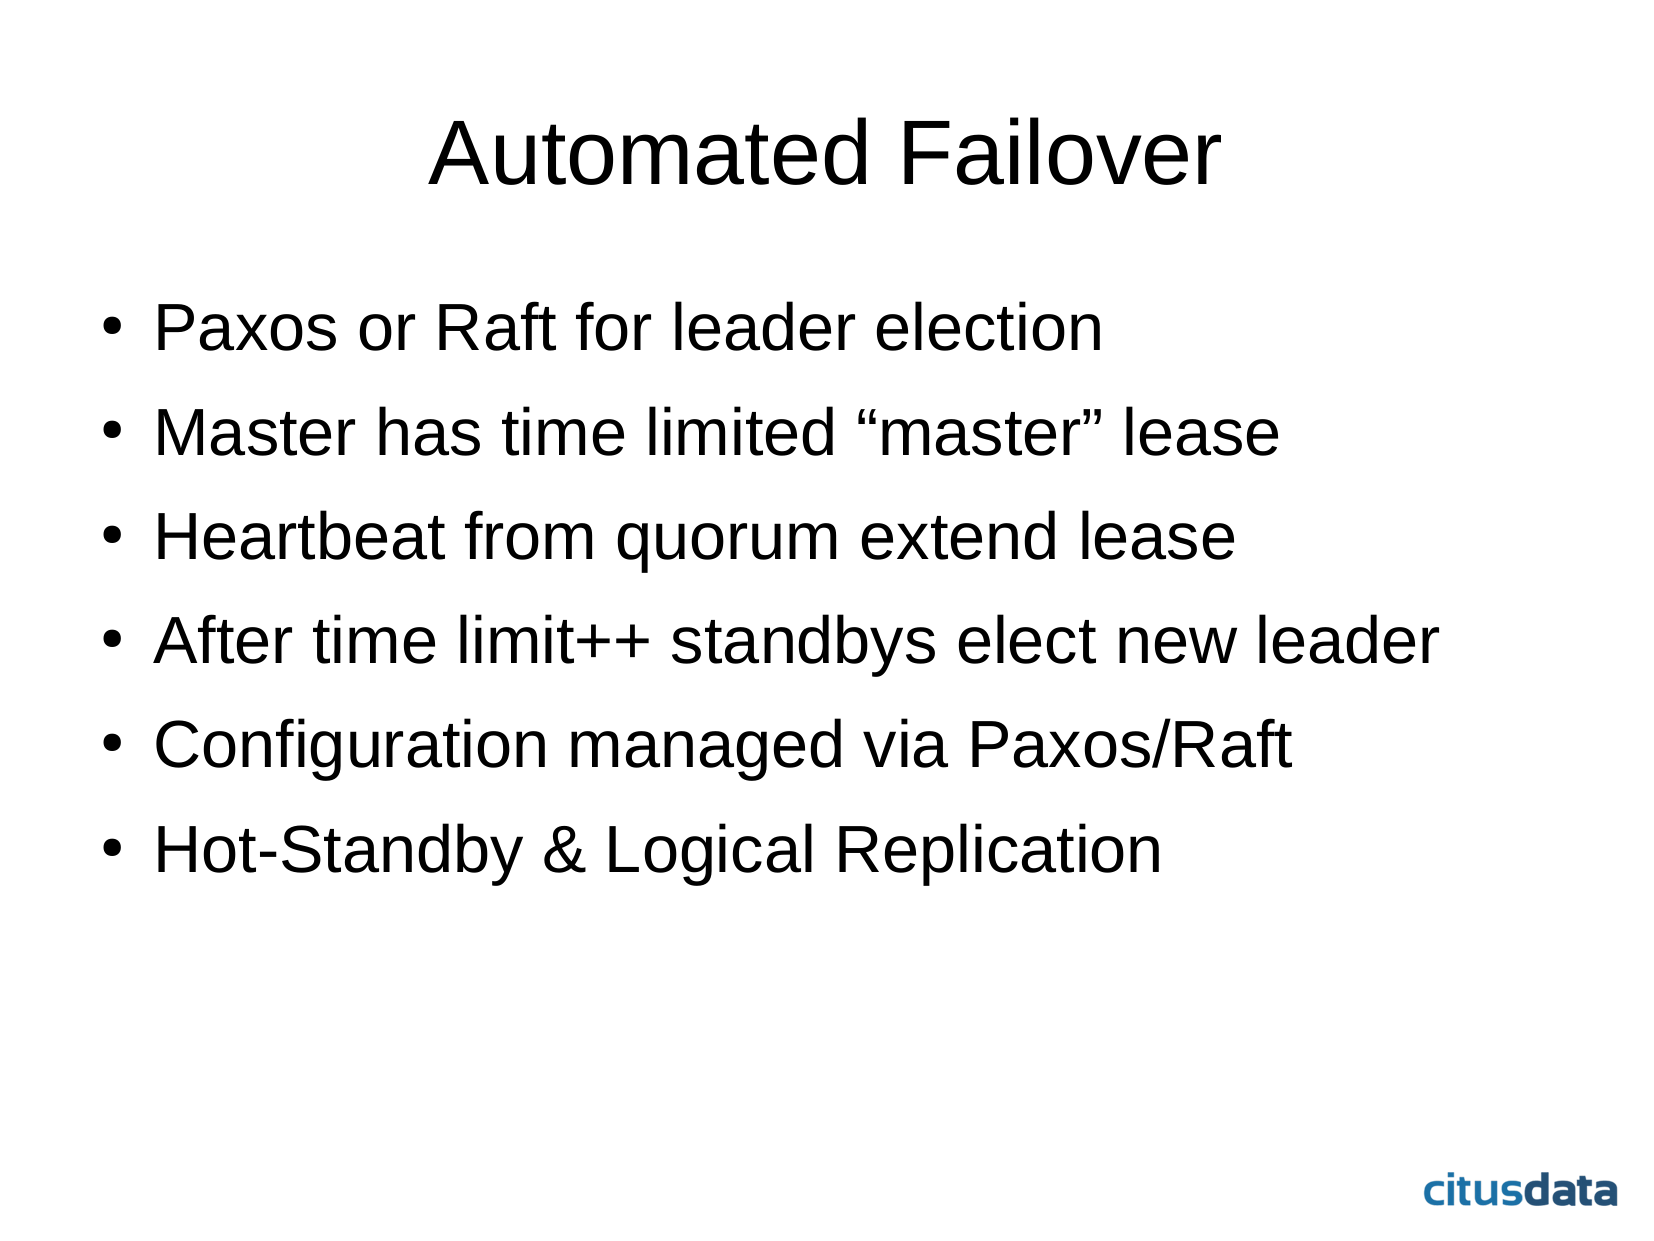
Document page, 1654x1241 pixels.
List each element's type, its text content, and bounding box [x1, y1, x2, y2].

list Paxos or Raft for leader election Master has time limited “master” lease Heartbeat from quorum extend lease After time limit++ standbys elect new leader Configuration managed via Paxos/Raft Hot-Standby & Logical Replication [82, 290, 1571, 1096]
picture [1420, 1167, 1622, 1209]
title Automated Failover [82, 49, 1571, 257]
